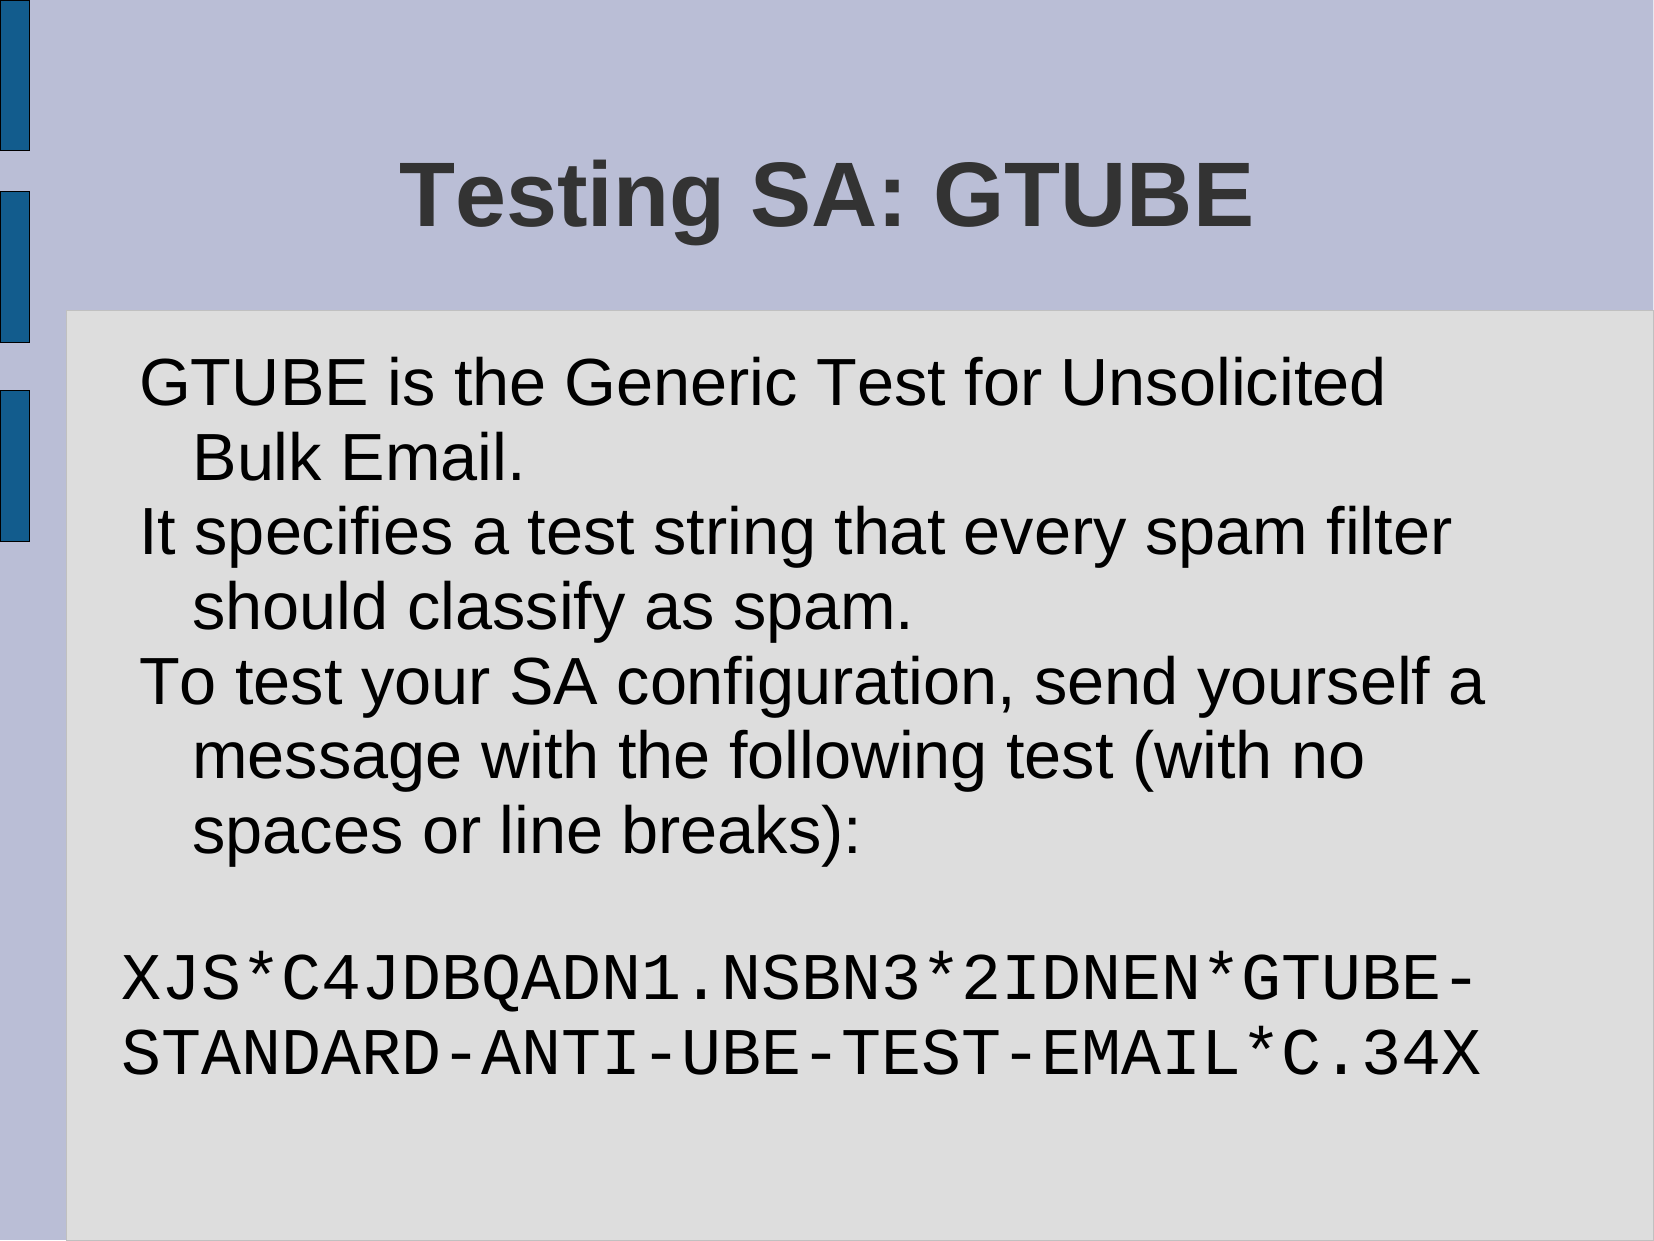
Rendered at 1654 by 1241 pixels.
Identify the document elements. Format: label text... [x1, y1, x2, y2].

list GTUBE is the Generic Test for Unsolicited Bulk Email. It specifies a test string that every spam filter should classify as spam. To test your SA configuration, send yourself a message with the following test (with no spaces or line breaks): XJS*C4JDBQADN1.NSBN3*2IDNEN*GTUBE-STANDARD-ANTI-UBE-TEST-EMAIL*C.34X [121, 344, 1534, 1127]
title Testing SA: GTUBE [121, 91, 1534, 299]
